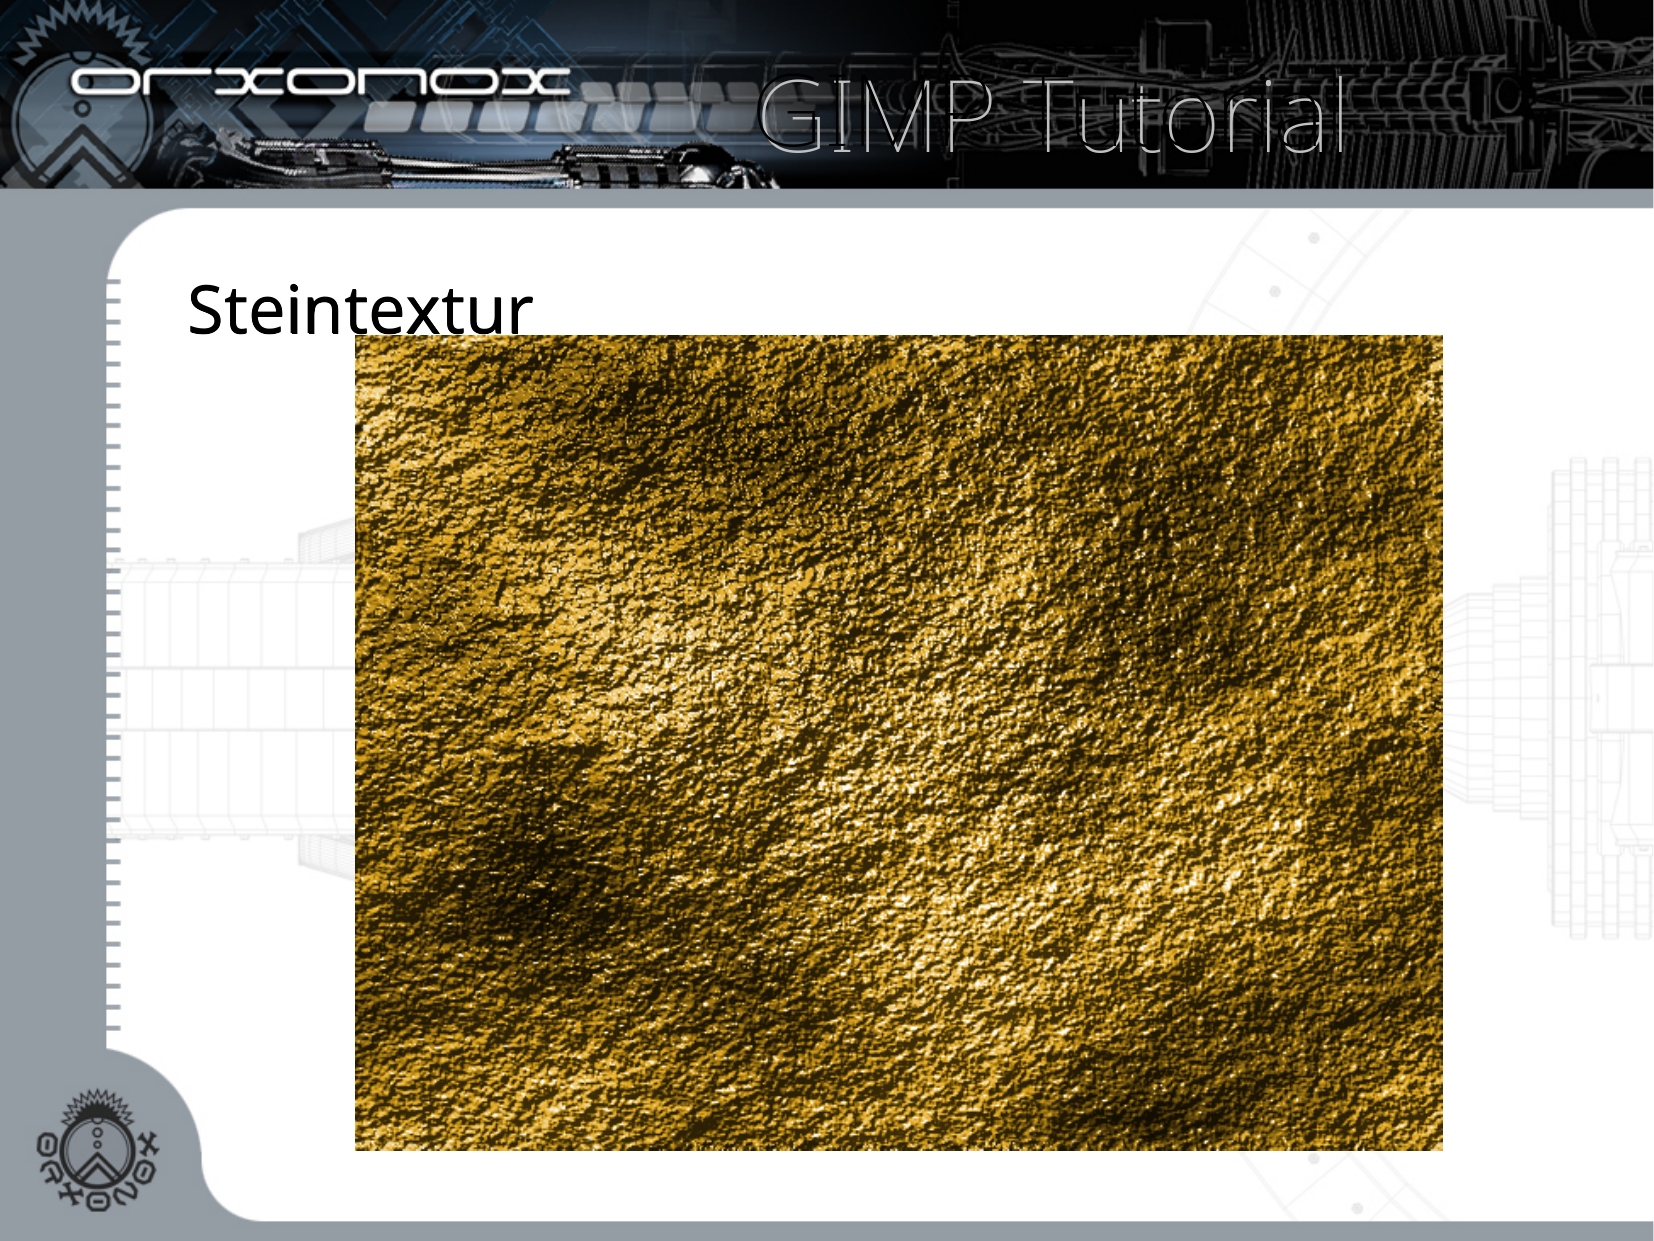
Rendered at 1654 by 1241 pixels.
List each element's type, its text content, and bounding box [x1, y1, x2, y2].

text_box Steintextur [187, 262, 1538, 290]
text_box GIMP Tutorial [701, 32, 1421, 164]
picture [0, 0, 1654, 1241]
